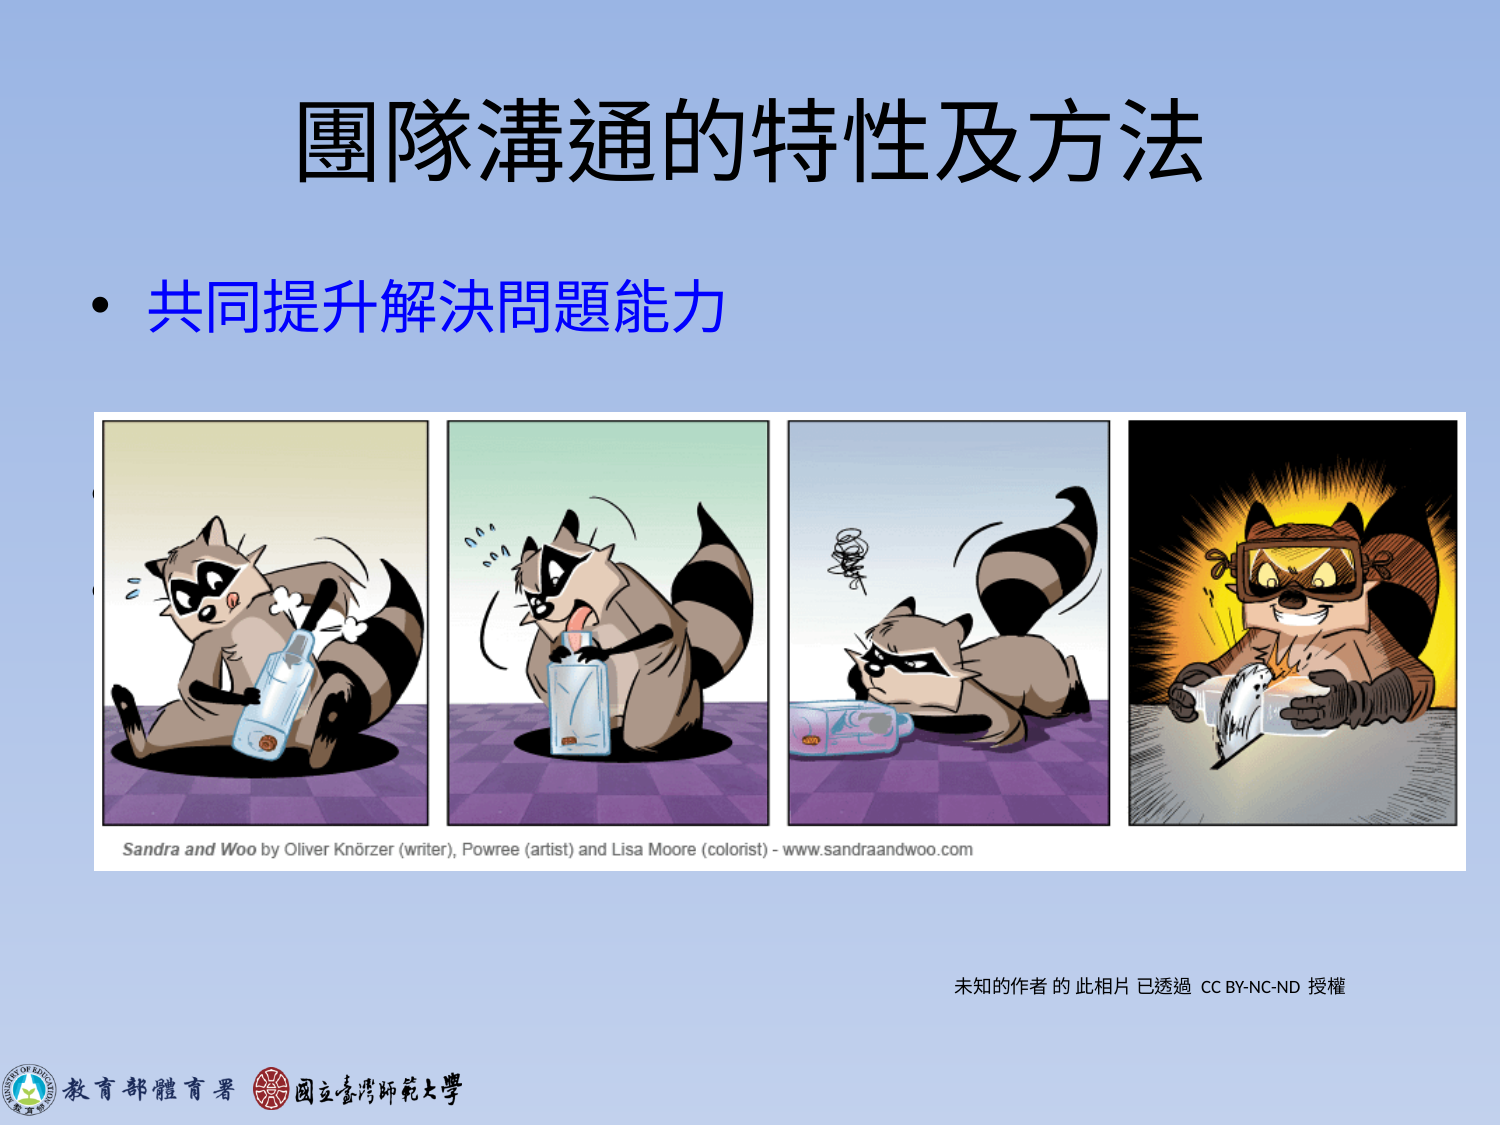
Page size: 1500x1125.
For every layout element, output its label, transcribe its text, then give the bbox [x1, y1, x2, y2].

picture [94, 412, 1466, 871]
text_box 未知的作者 的 此相片 已透過 CC BY-NC-ND 授權 [939, 967, 1500, 1005]
list 共同提升解決問題能力 [75, 262, 781, 1005]
title 團隊溝通的特性及方法 [75, 45, 1426, 233]
